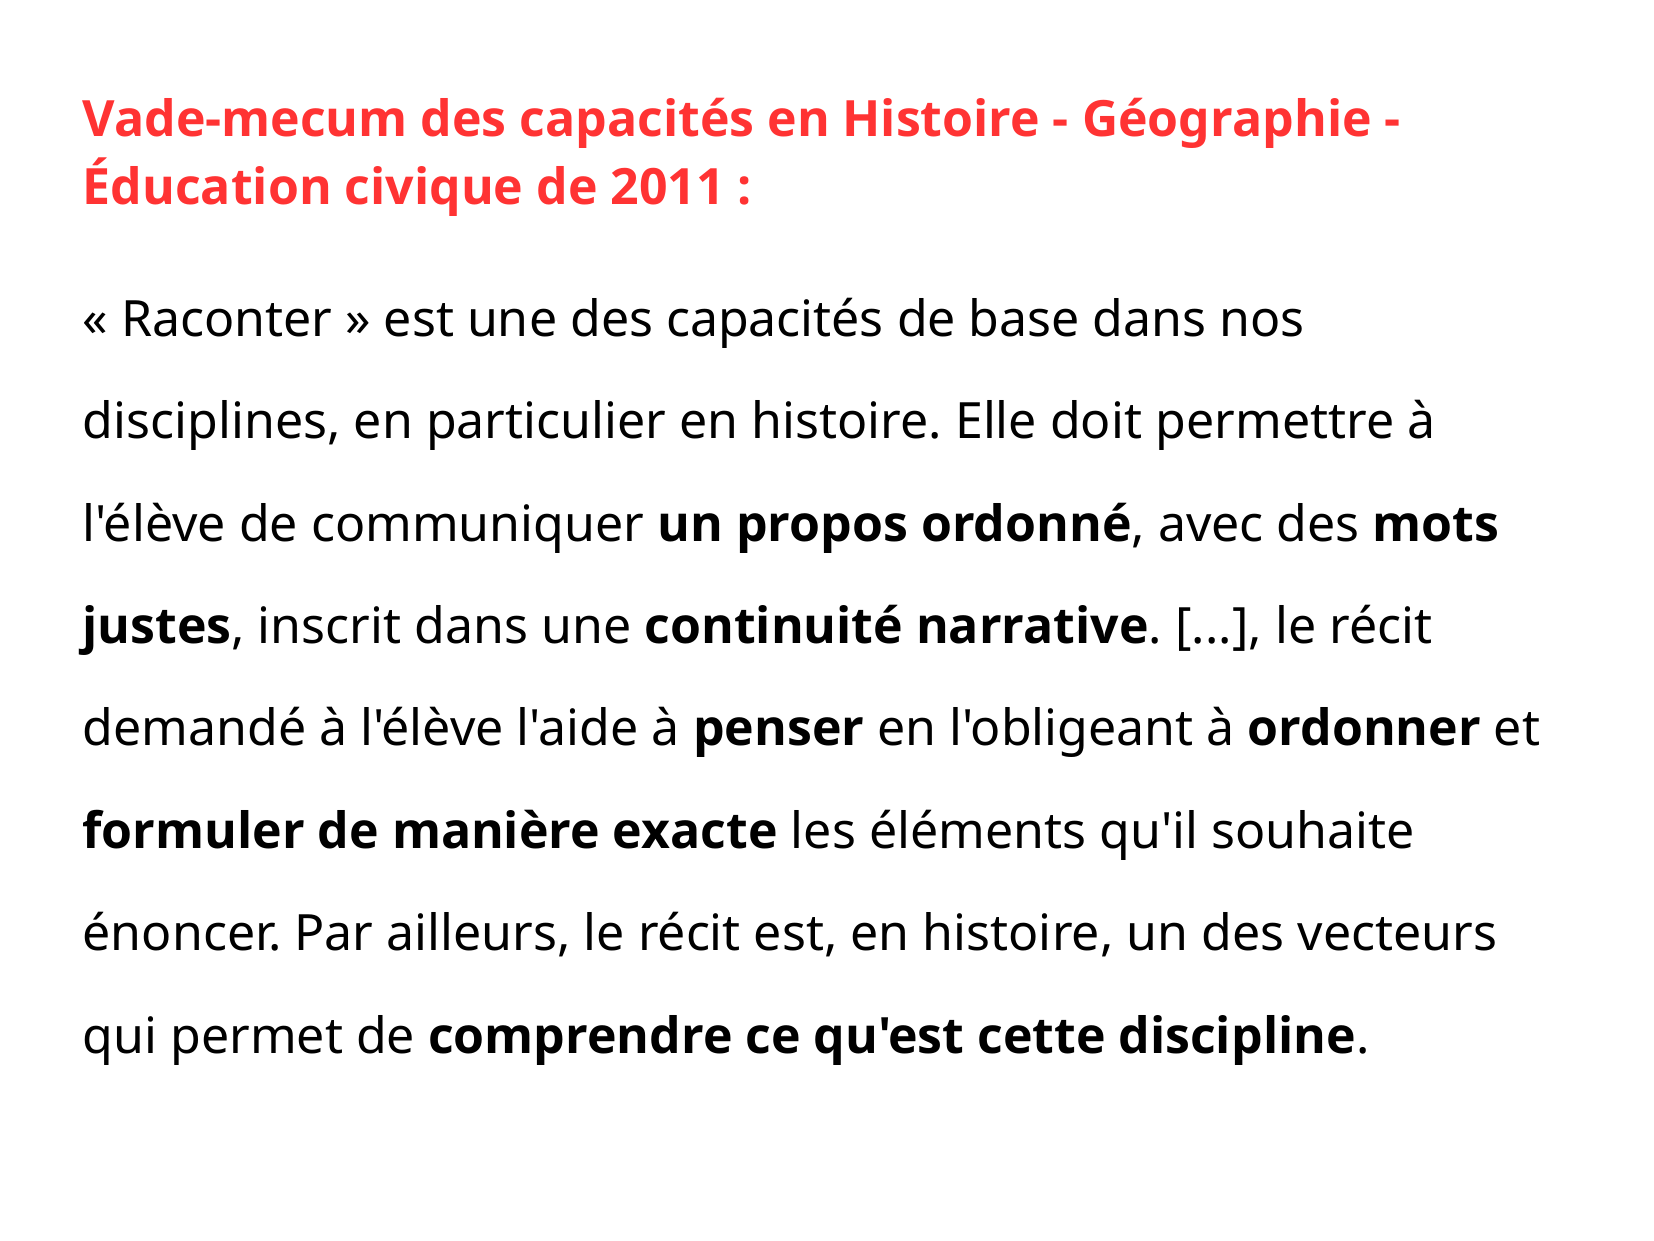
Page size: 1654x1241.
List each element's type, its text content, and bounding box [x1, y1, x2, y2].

list Vade-mecum des capacités en Histoire - Géographie - Éducation civique de 2011 : « Raconter » est une des capacités de base dans nos disciplines, en particulier en histoire. Elle doit permettre à l'élève de communiquer un propos ordonné, avec des mots justes, inscrit dans une continuité narrative. [...], le récit demandé à l'élève l'aide à penser en l'obligeant à ordonner et formuler de manière exacte les éléments qu'il souhaite énoncer. Par ailleurs, le récit est, en histoire, un des vecteurs qui permet de comprendre ce qu'est cette discipline. [82, 82, 1571, 969]
